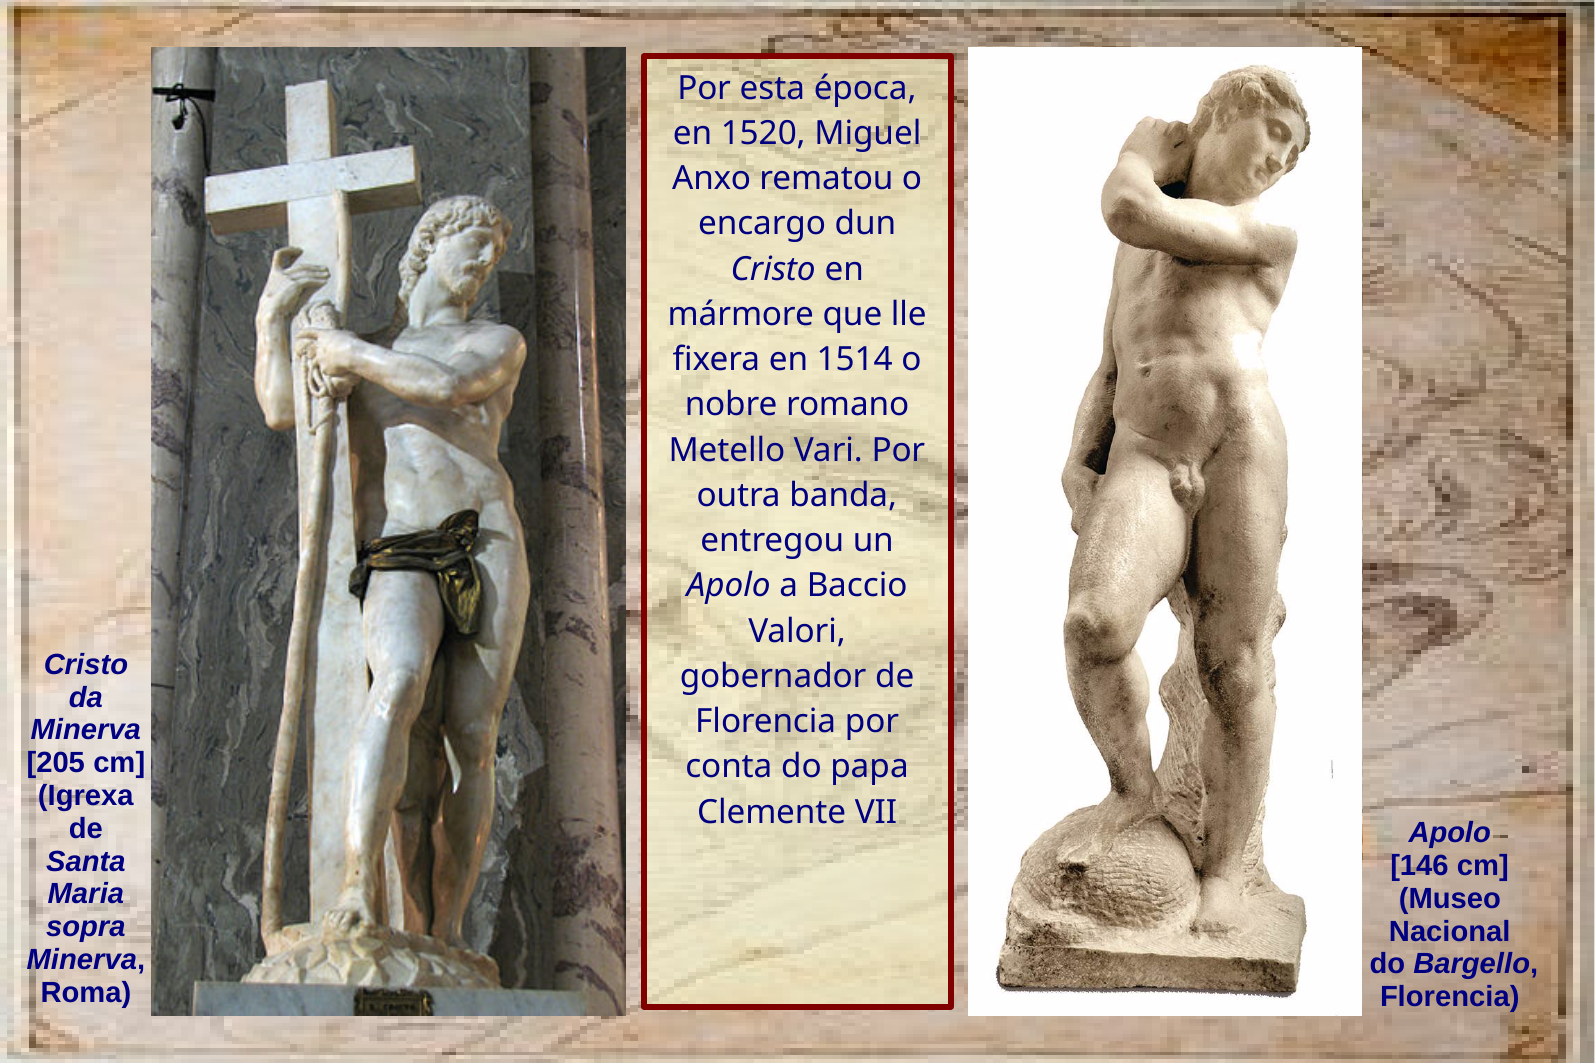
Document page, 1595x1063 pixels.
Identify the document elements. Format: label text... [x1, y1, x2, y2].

text_box Por esta época, en 1520, Miguel Anxo rematou o encargo dun Cristo en mármore que lle fixera en 1514 o nobre romano Metello Vari. Por outra banda, entregou un Apolo a Baccio Valori, gobernador de Florencia por conta do papa Clemente VII [643, 56, 951, 1007]
text_box Apolo [146 cm] (Museo Nacional do Bargello, Florencia) [1346, 809, 1554, 1021]
picture [0, 0, 1595, 1063]
text_box Cristo da Minerva [205 cm] (Igrexa de Santa Maria sopra Minerva, Roma) [11, 640, 151, 1016]
